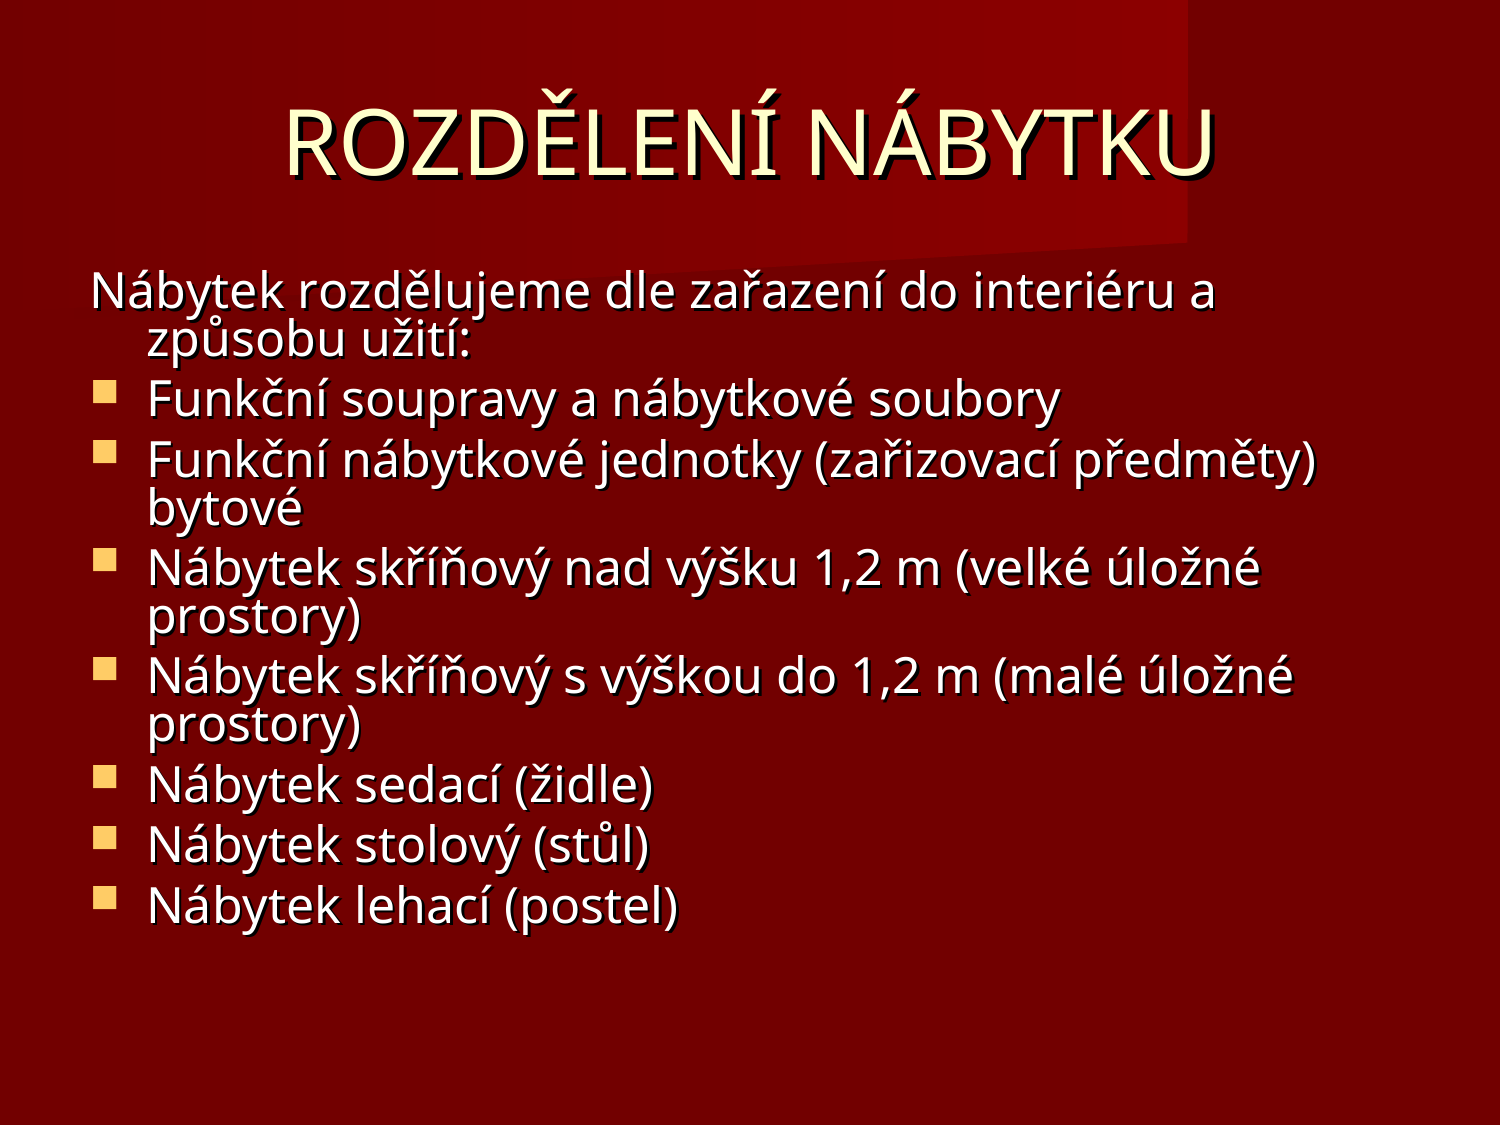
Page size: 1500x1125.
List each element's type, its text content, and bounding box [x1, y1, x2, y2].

title ROZDĚLENÍ NÁBYTKU [75, 45, 1426, 233]
list Nábytek rozdělujeme dle zařazení do interiéru a způsobu užití: Funkční soupravy a nábytkové soubory Funkční nábytkové jednotky (zařizovací předměty) bytové Nábytek skříňový nad výšku 1,2 m (velké úložné prostory) Nábytek skříňový s výškou do 1,2 m (malé úložné prostory) Nábytek sedací (židle) Nábytek stolový (stůl) Nábytek lehací (postel) [75, 262, 1426, 1001]
